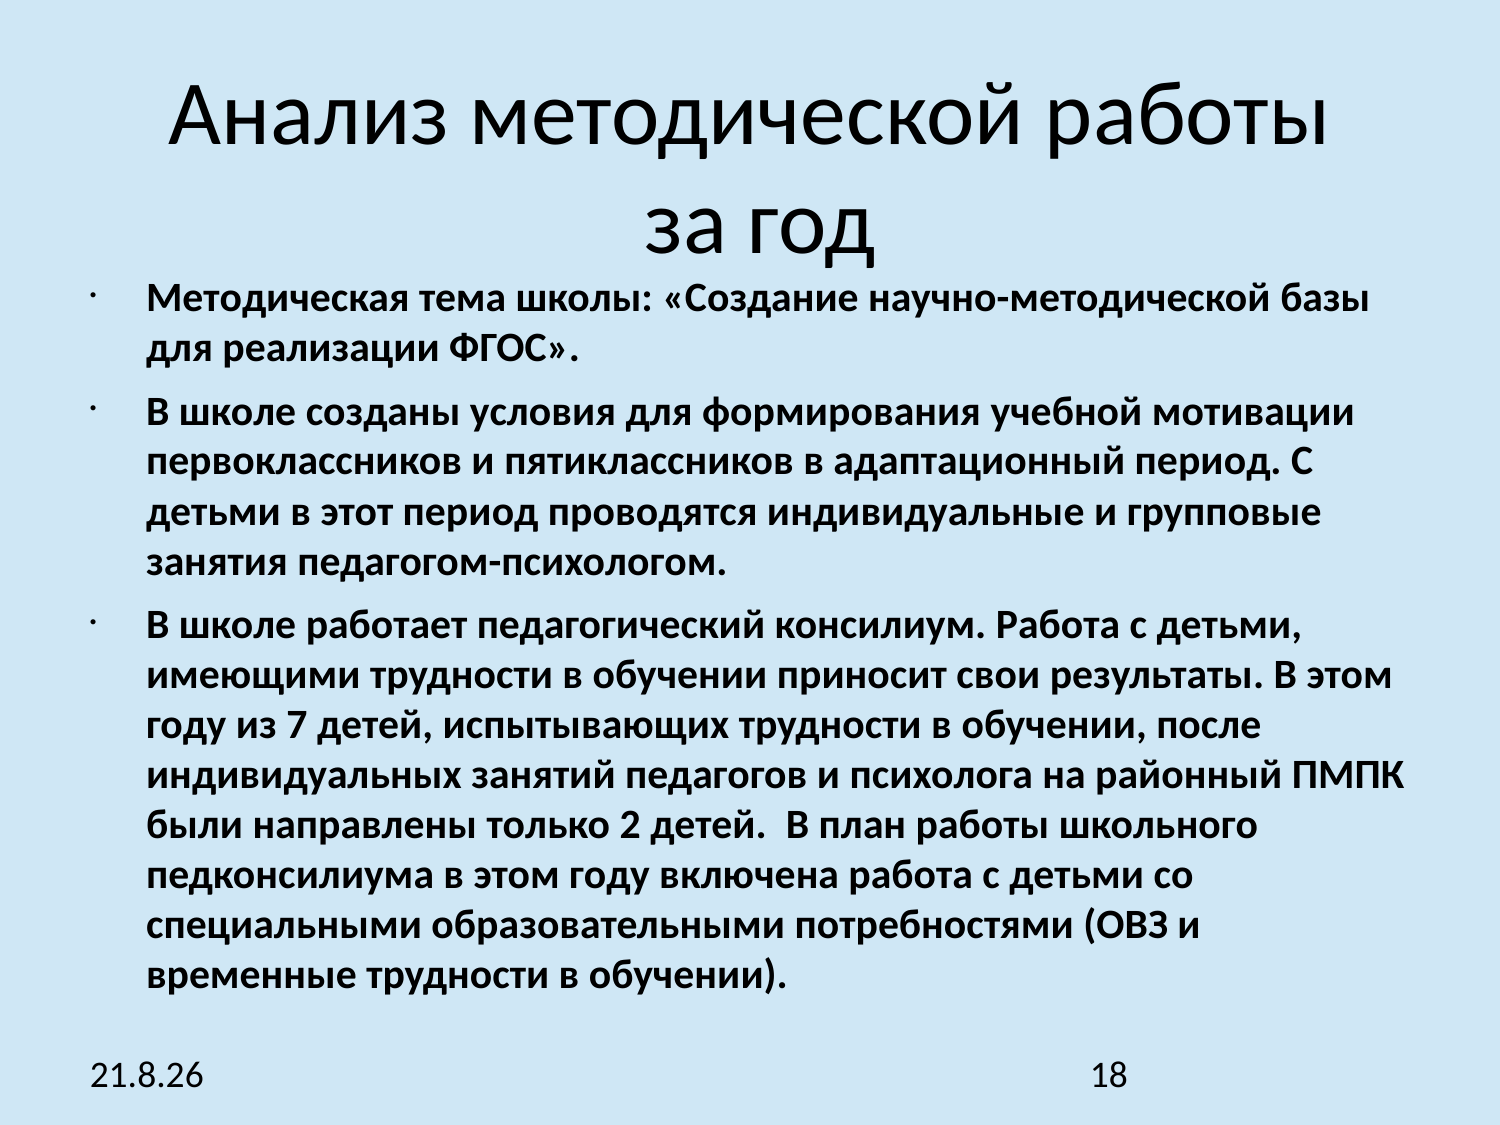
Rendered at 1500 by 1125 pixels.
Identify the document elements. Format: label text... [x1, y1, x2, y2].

slide_number <номер> [1074, 1042, 1425, 1103]
slide_number 29.4.19 [75, 1042, 425, 1103]
list Методическая тема школы: «Создание научно-методической базы для реализации ФГОС». В школе созданы условия для формирования учебной мотивации первоклассников и пятиклассников в адаптационный период. С детьми в этот период проводятся индивидуальные и групповые занятия педагогом-психологом. В школе работает педагогический консилиум. Работа с детьми, имеющими трудности в обучении приносит свои результаты. В этом году из 7 детей, испытывающих трудности в обучении, после индивидуальных занятий педагогов и психолога на районный ПМПК были направлены только 2 детей. В план работы школьного педконсилиума в этом году включена работа с детьми со специальными образовательными потребностями (ОВЗ и временные трудности в обучении). [75, 262, 1425, 1005]
title Анализ методической работы за год [75, 45, 1425, 233]
